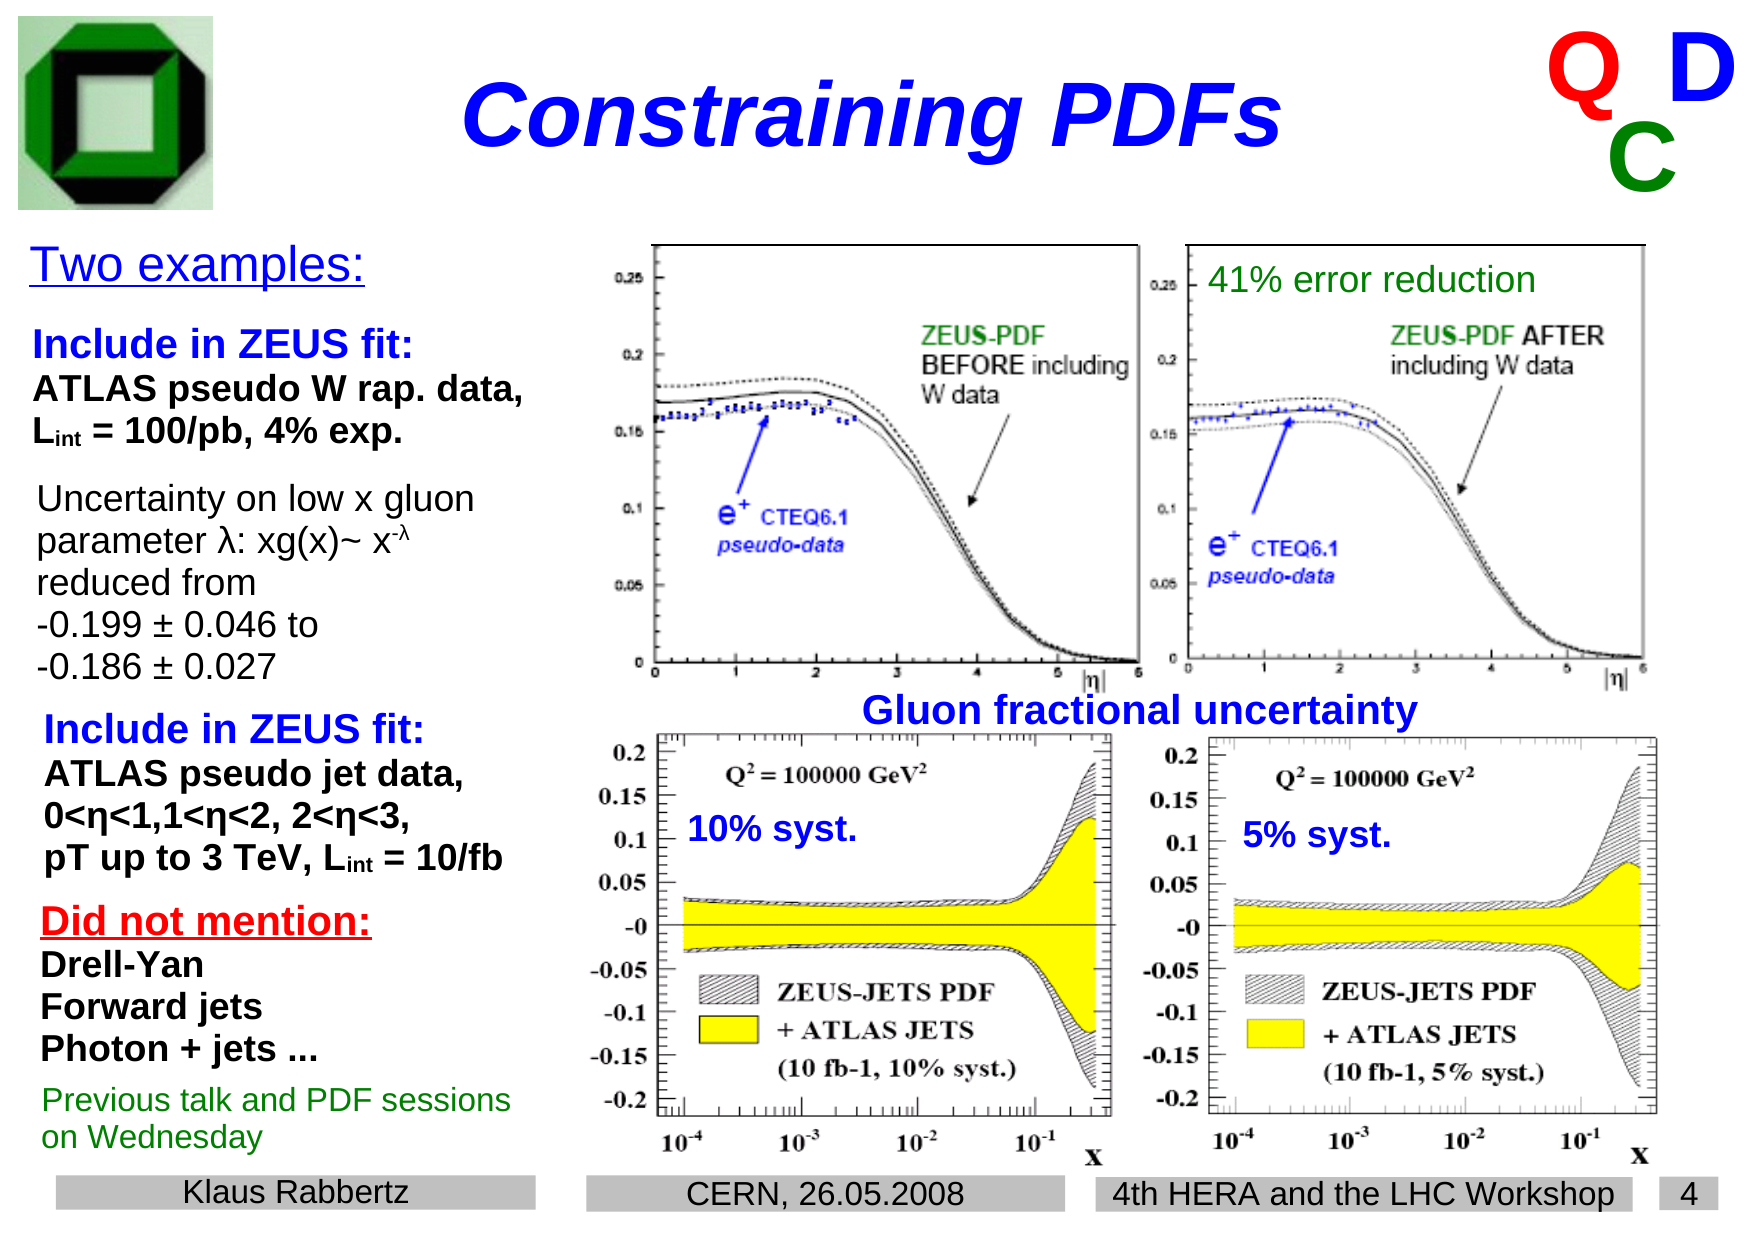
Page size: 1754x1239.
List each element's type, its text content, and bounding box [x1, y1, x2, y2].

picture [586, 727, 1117, 1173]
title Constraining PDFs [220, 27, 1525, 202]
text_box 10% syst. [675, 795, 871, 862]
text_box 5% syst. [1230, 801, 1405, 868]
text_box Uncertainty on low x gluon parameter λ: xg(x)~ x-λ reduced from -0.199 ± 0.046 to -0.186 ± 0.027 [24, 465, 490, 752]
text_box Gluon fractional uncertainty [850, 674, 1432, 746]
picture [597, 228, 1710, 709]
text_box 41% error reduction [1196, 246, 1551, 312]
text_box Include in ZEUS fit: ATLAS pseudo W rap. data, Lint = 100/pb, 4% exp. [20, 309, 537, 476]
picture [1127, 729, 1662, 1168]
text_box Two examples: [17, 224, 394, 305]
text_box Did not mention: Drell-Yan Forward jets Photon + jets ... [28, 885, 384, 1070]
picture [18, 16, 213, 210]
text_box Include in ZEUS fit: ATLAS pseudo jet data, 0<η<1,1<η<2, 2<η<3, pT up to 3 TeV, Lint = 10/fb [31, 694, 515, 903]
text_box Previous talk and PDF sessions on Wednesday [20, 1070, 583, 1168]
